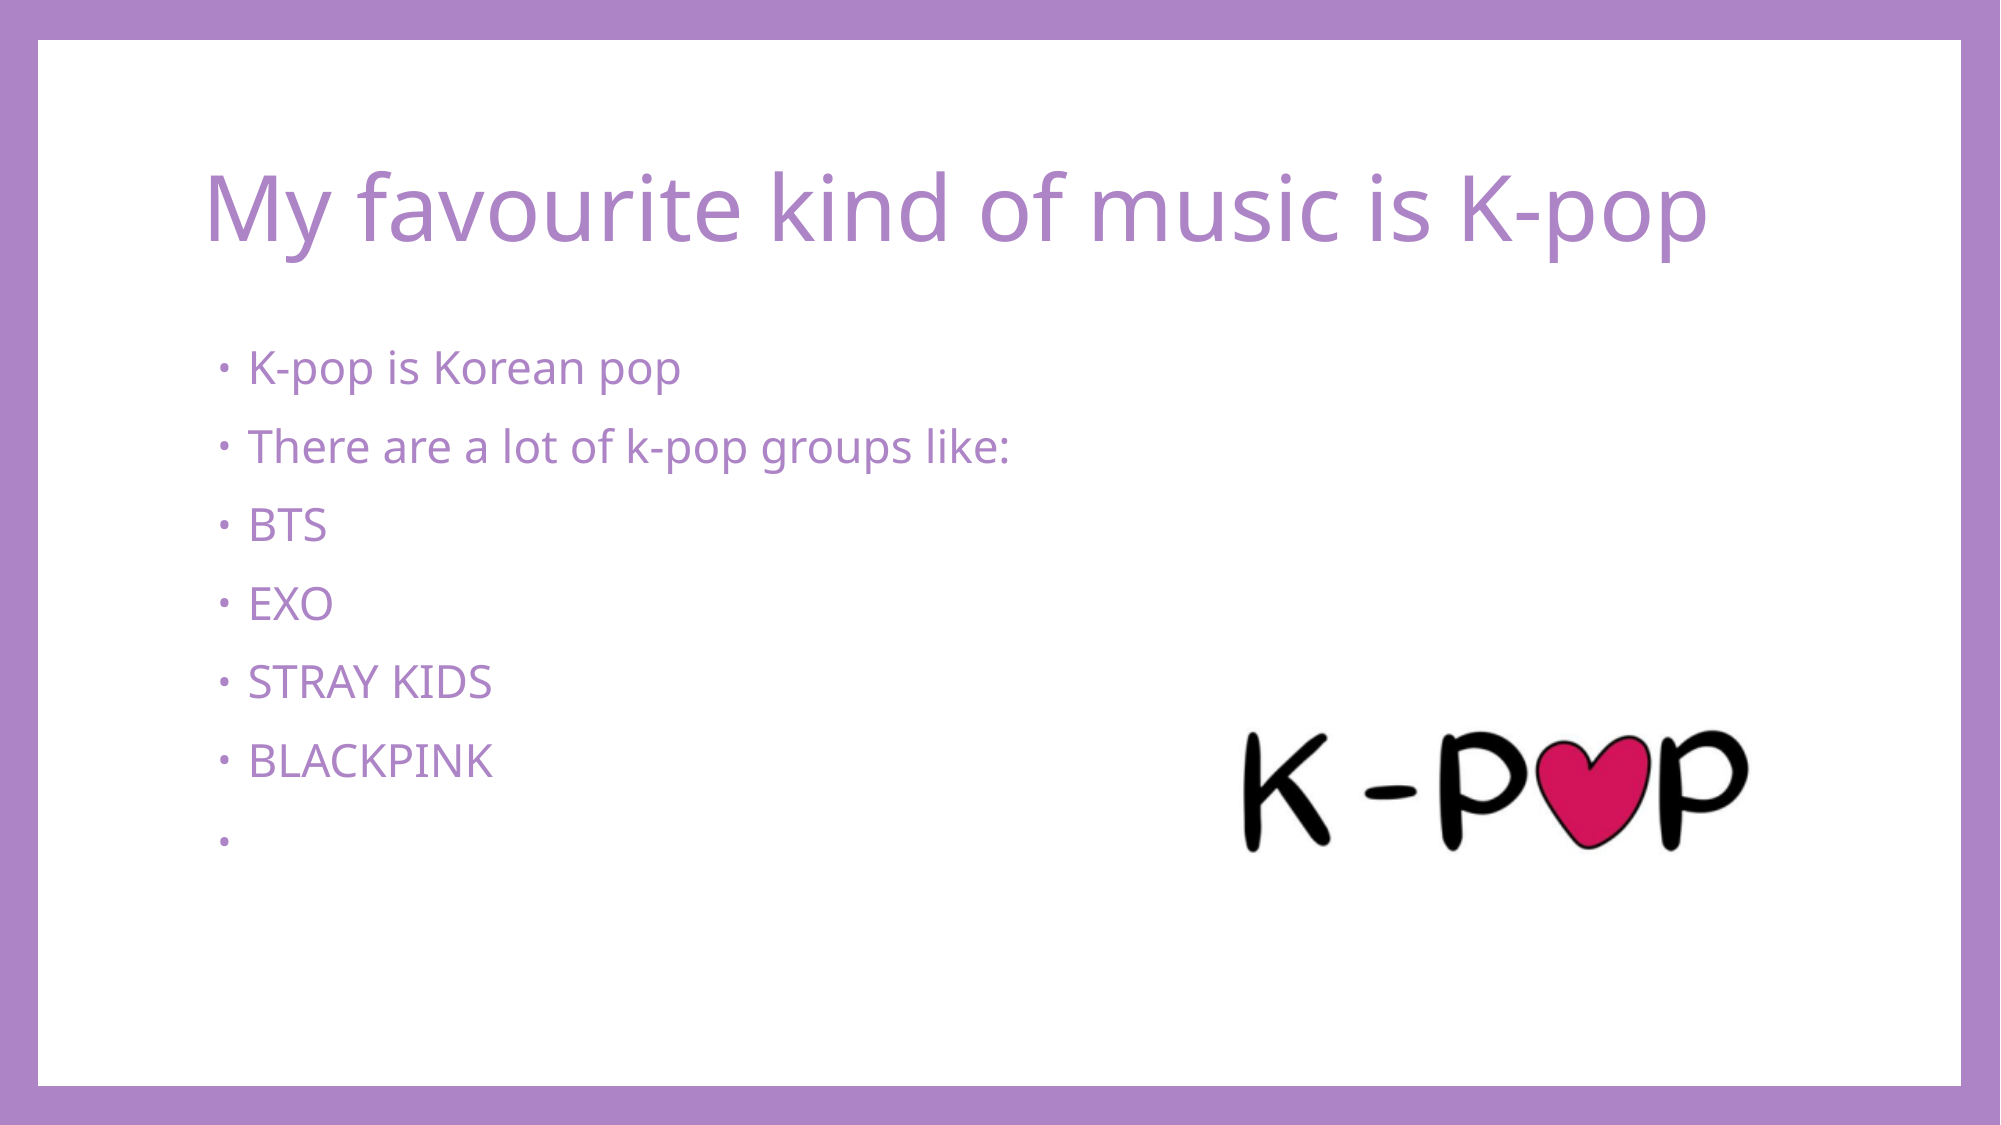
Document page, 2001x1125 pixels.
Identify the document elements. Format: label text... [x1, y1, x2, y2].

list K-pop is Korean pop There are a lot of k-pop groups like: BTS EXO STRAY KIDS BLACKPINK [187, 337, 1808, 1000]
title My favourite kind of music is K-pop [187, 99, 1808, 323]
picture [1181, 668, 1845, 864]
